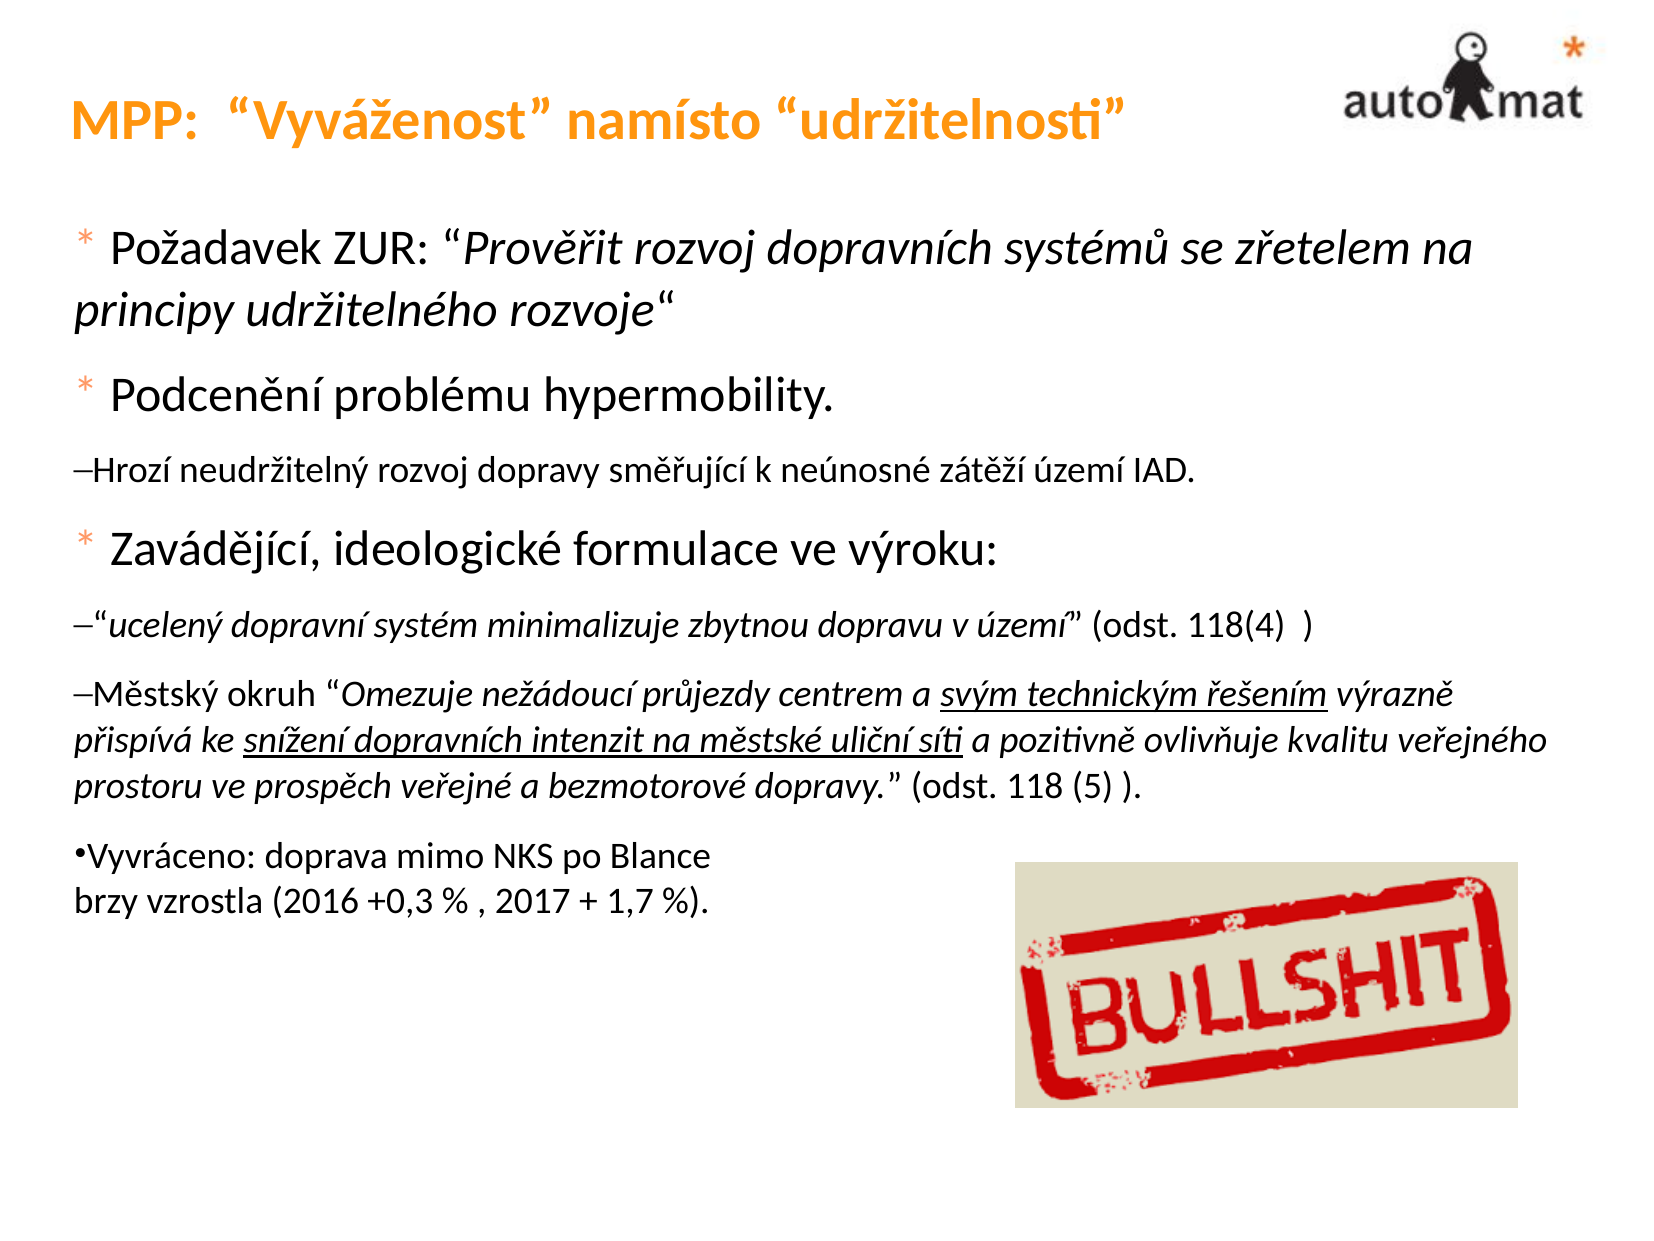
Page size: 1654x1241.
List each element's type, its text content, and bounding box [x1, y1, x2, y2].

picture [1015, 862, 1518, 1108]
picture [1300, 0, 1636, 151]
text_box * Požadavek ZUR: “Prověřit rozvoj dopravních systémů se zřetelem na principy udržitelného rozvoje“ * Podcenění problému hypermobility. Hrozí neudržitelný rozvoj dopravy směřující k neúnosné zátěží území IAD. * Zavádějící, ideologické formulace ve výroku: “ucelený dopravní systém minimalizuje zbytnou dopravu v území” (odst. 118(4) ) Městský okruh “Omezuje nežádoucí průjezdy centrem a svým technickým řešením výrazně přispívá ke snížení dopravních intenzit na městské uliční síti a pozitivně ovlivňuje kvalitu veřejného prostoru ve prospěch veřejné a bezmotorové dopravy.” (odst. 118 (5) ). Vyvráceno: doprava mimo NKS po Blance brzy vzrostla (2016 +0,3 % , 2017 + 1,7 %). [59, 206, 1571, 1181]
text_box MPP: “Vyváženost” namísto “udržitelnosti” [70, 82, 1536, 206]
